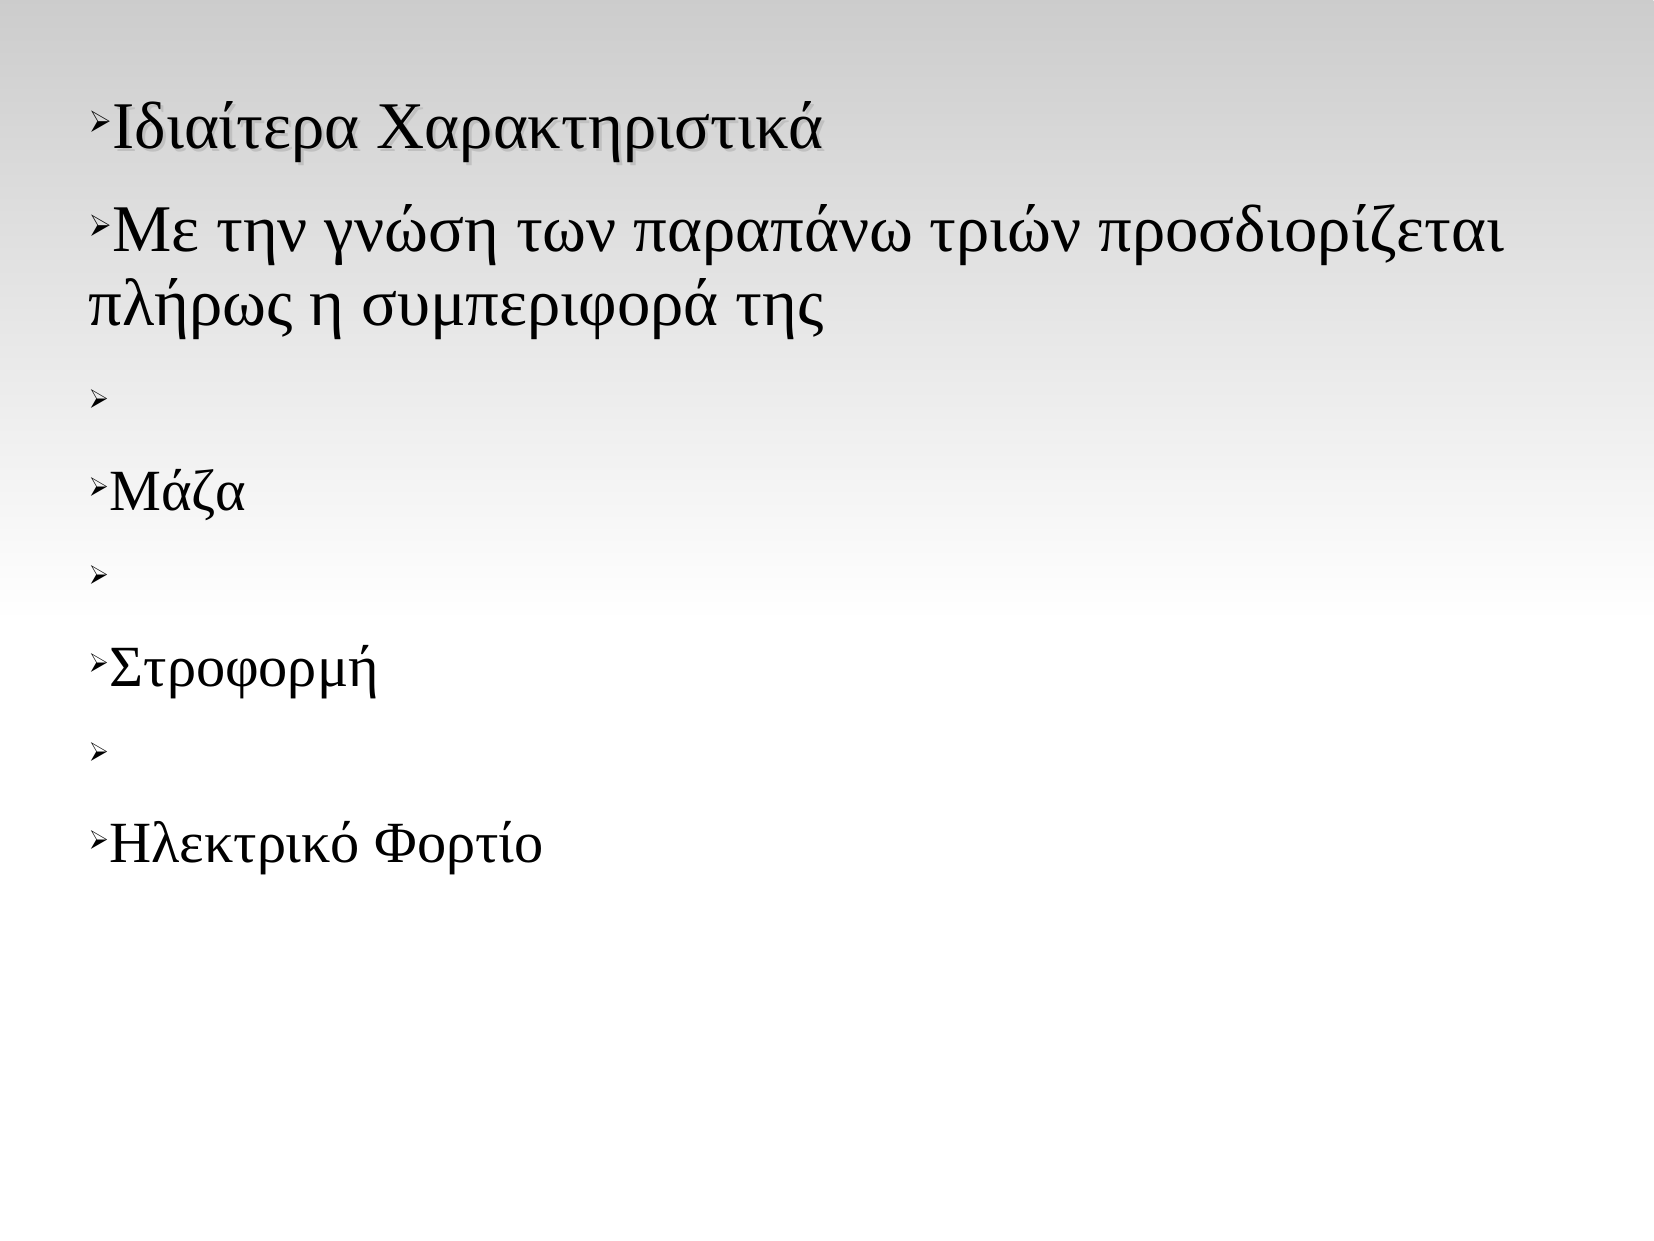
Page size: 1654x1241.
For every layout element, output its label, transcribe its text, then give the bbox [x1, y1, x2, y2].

list Ιδιαίτερα Χαρακτηριστικά Με την γνώση των παραπάνω τριών προσδιορίζεται πλήρως η συμπεριφορά της Μάζα Στροφορμή Ηλεκτρικό Φορτίο [88, 88, 1571, 1094]
